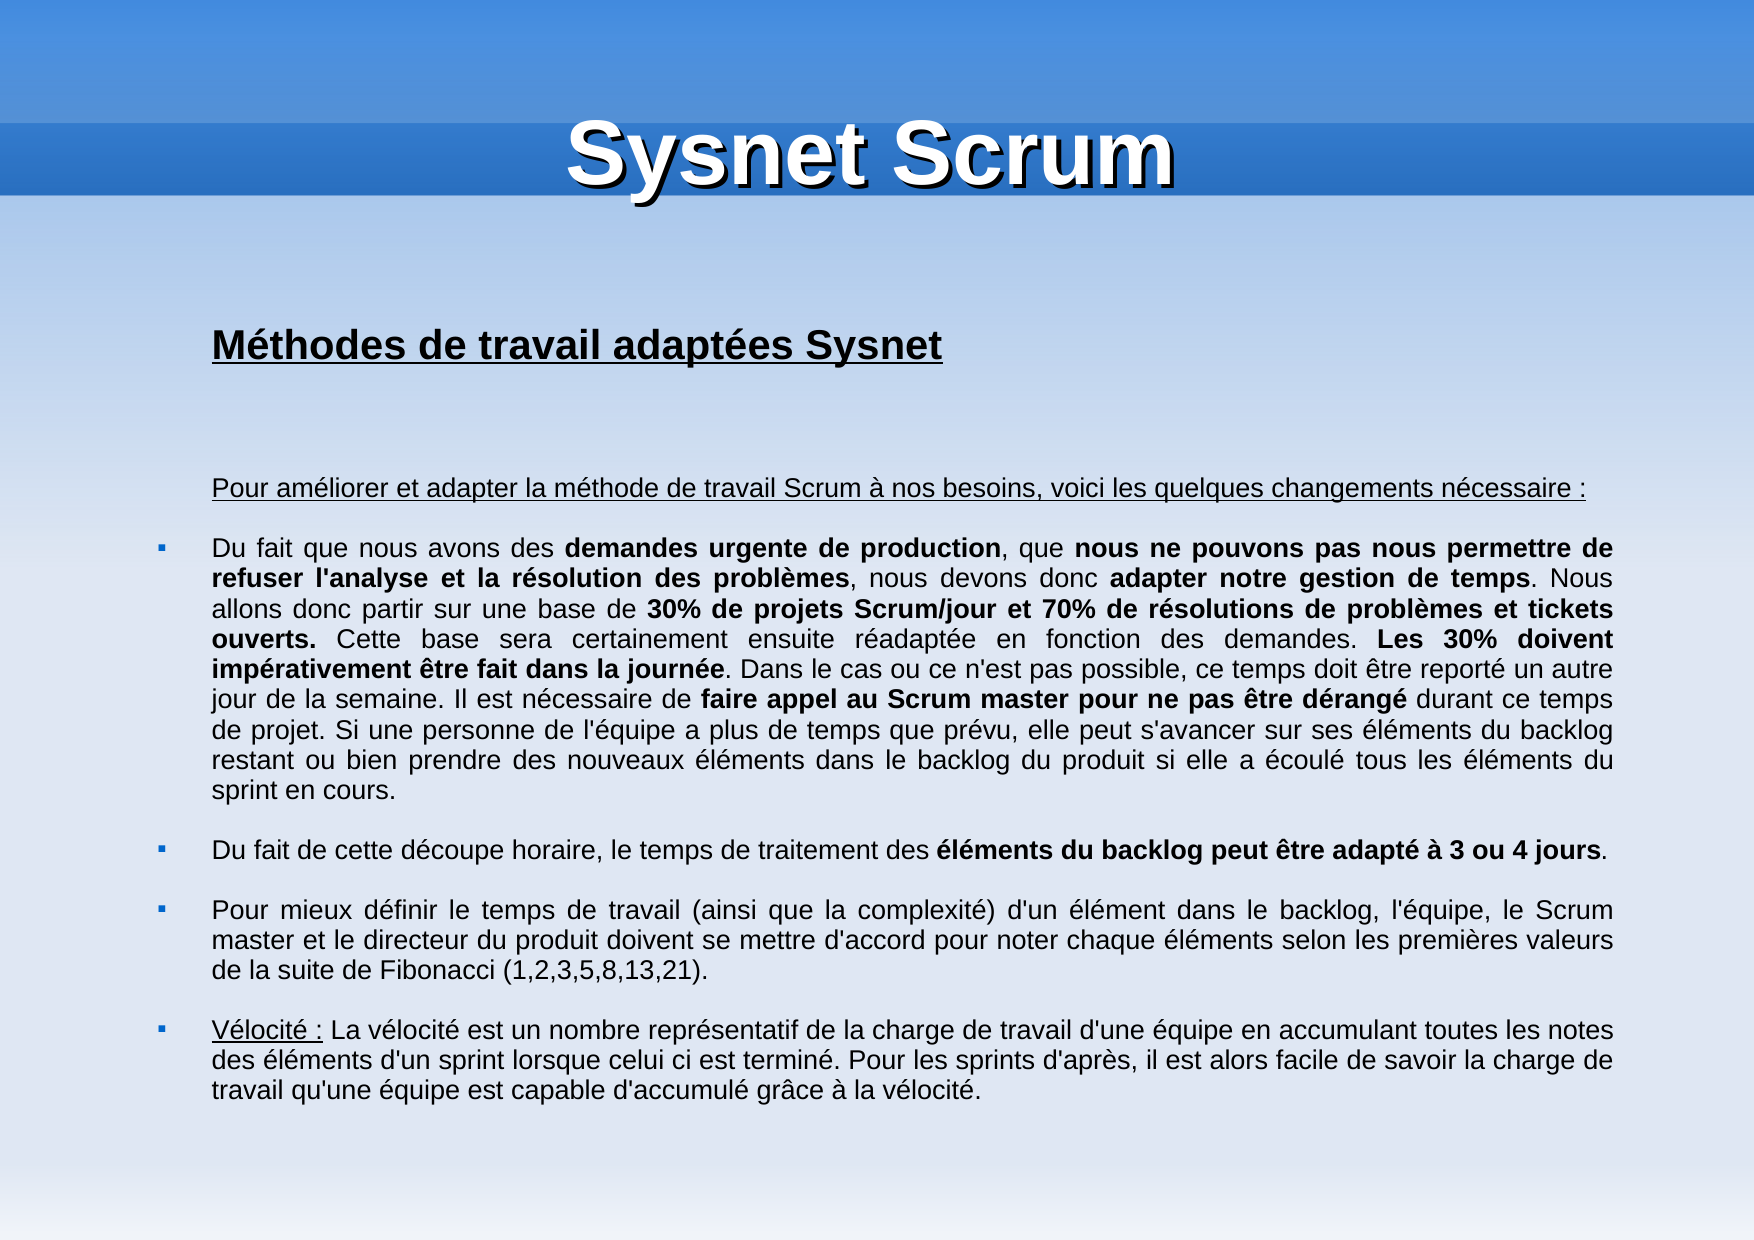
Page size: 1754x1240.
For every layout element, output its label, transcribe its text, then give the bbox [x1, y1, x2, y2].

list Méthodes de travail adaptées Sysnet Pour améliorer et adapter la méthode de travail Scrum à nos besoins, voici les quelques changements nécessaire : Du fait que nous avons des demandes urgente de production, que nous ne pouvons pas nous permettre de refuser l'analyse et la résolution des problèmes, nous devons donc adapter notre gestion de temps. Nous allons donc partir sur une base de 30% de projets Scrum/jour et 70% de résolutions de problèmes et tickets ouverts. Cette base sera certainement ensuite réadaptée en fonction des demandes. Les 30% doivent impérativement être fait dans la journée. Dans le cas ou ce n'est pas possible, ce temps doit être reporté un autre jour de la semaine. Il est nécessaire de faire appel au Scrum master pour ne pas être dérangé durant ce temps de projet. Si une personne de l'équipe a plus de temps que prévu, elle peut s'avancer sur ses éléments du backlog restant ou bien prendre des nouveaux éléments dans le backlog du produit si elle a écoulé tous les éléments du sprint en cours. Du fait de cette découpe horaire, le temps de traitement des éléments du backlog peut être adapté à 3 ou 4 jours. Pour mieux définir le temps de travail (ainsi que la complexité) d'un élément dans le backlog, l'équipe, le Scrum master et le directeur du produit doivent se mettre d'accord pour noter chaque éléments selon les premières valeurs de la suite de Fibonacci (1,2,3,5,8,13,21). Vélocité : La vélocité est un nombre représentatif de la charge de travail d'une équipe en accumulant toutes les notes des éléments d'un sprint lorsque celui ci est terminé. Pour les sprints d'après, il est alors facile de savoir la charge de travail qu'une équipe est capable d'accumulé grâce à la vélocité. [140, 321, 1614, 1106]
title Sysnet Scrum [135, 59, 1608, 247]
picture [0, 0, 1754, 1240]
